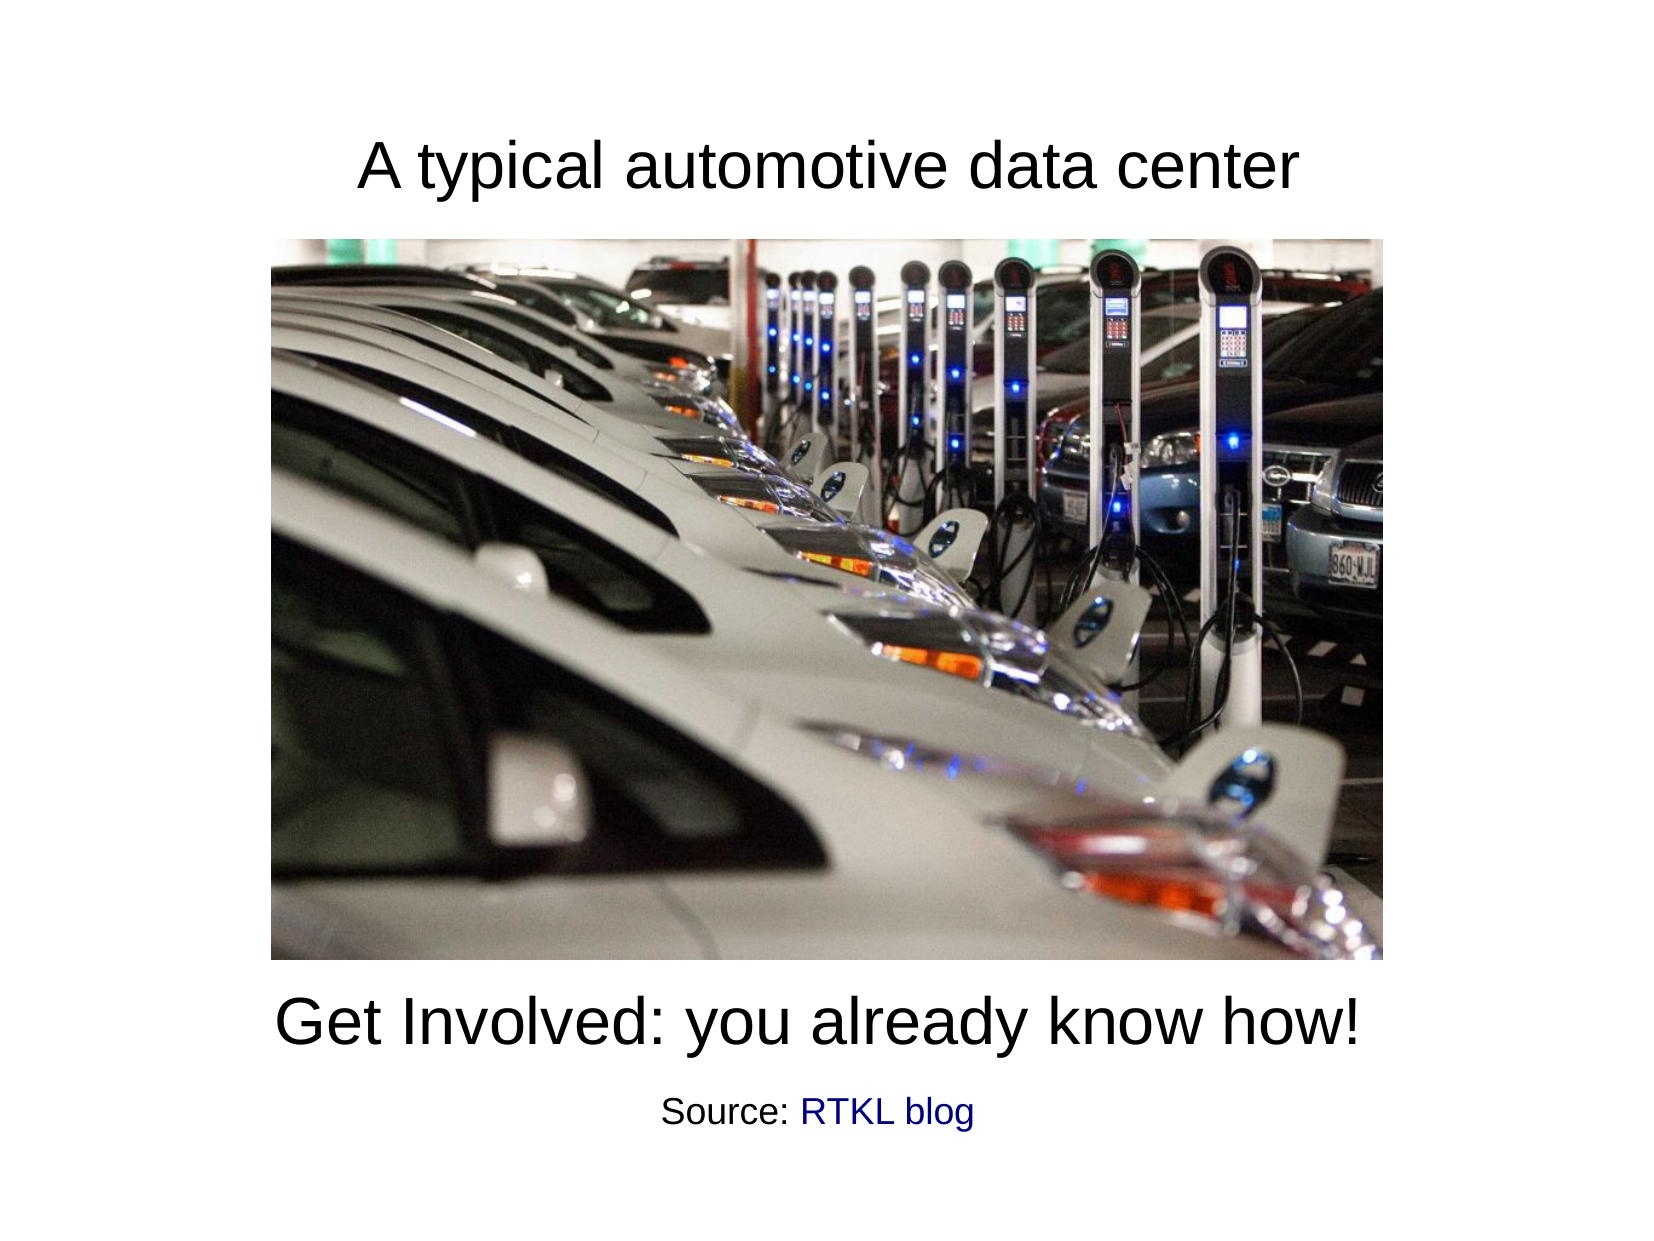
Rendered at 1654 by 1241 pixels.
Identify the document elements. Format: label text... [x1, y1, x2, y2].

text_box A typical automotive data center [343, 120, 1321, 211]
text_box Source: RTKL blog [645, 1083, 991, 1141]
picture [271, 239, 1383, 960]
title Get Involved: you already know how! [75, 917, 1564, 1126]
